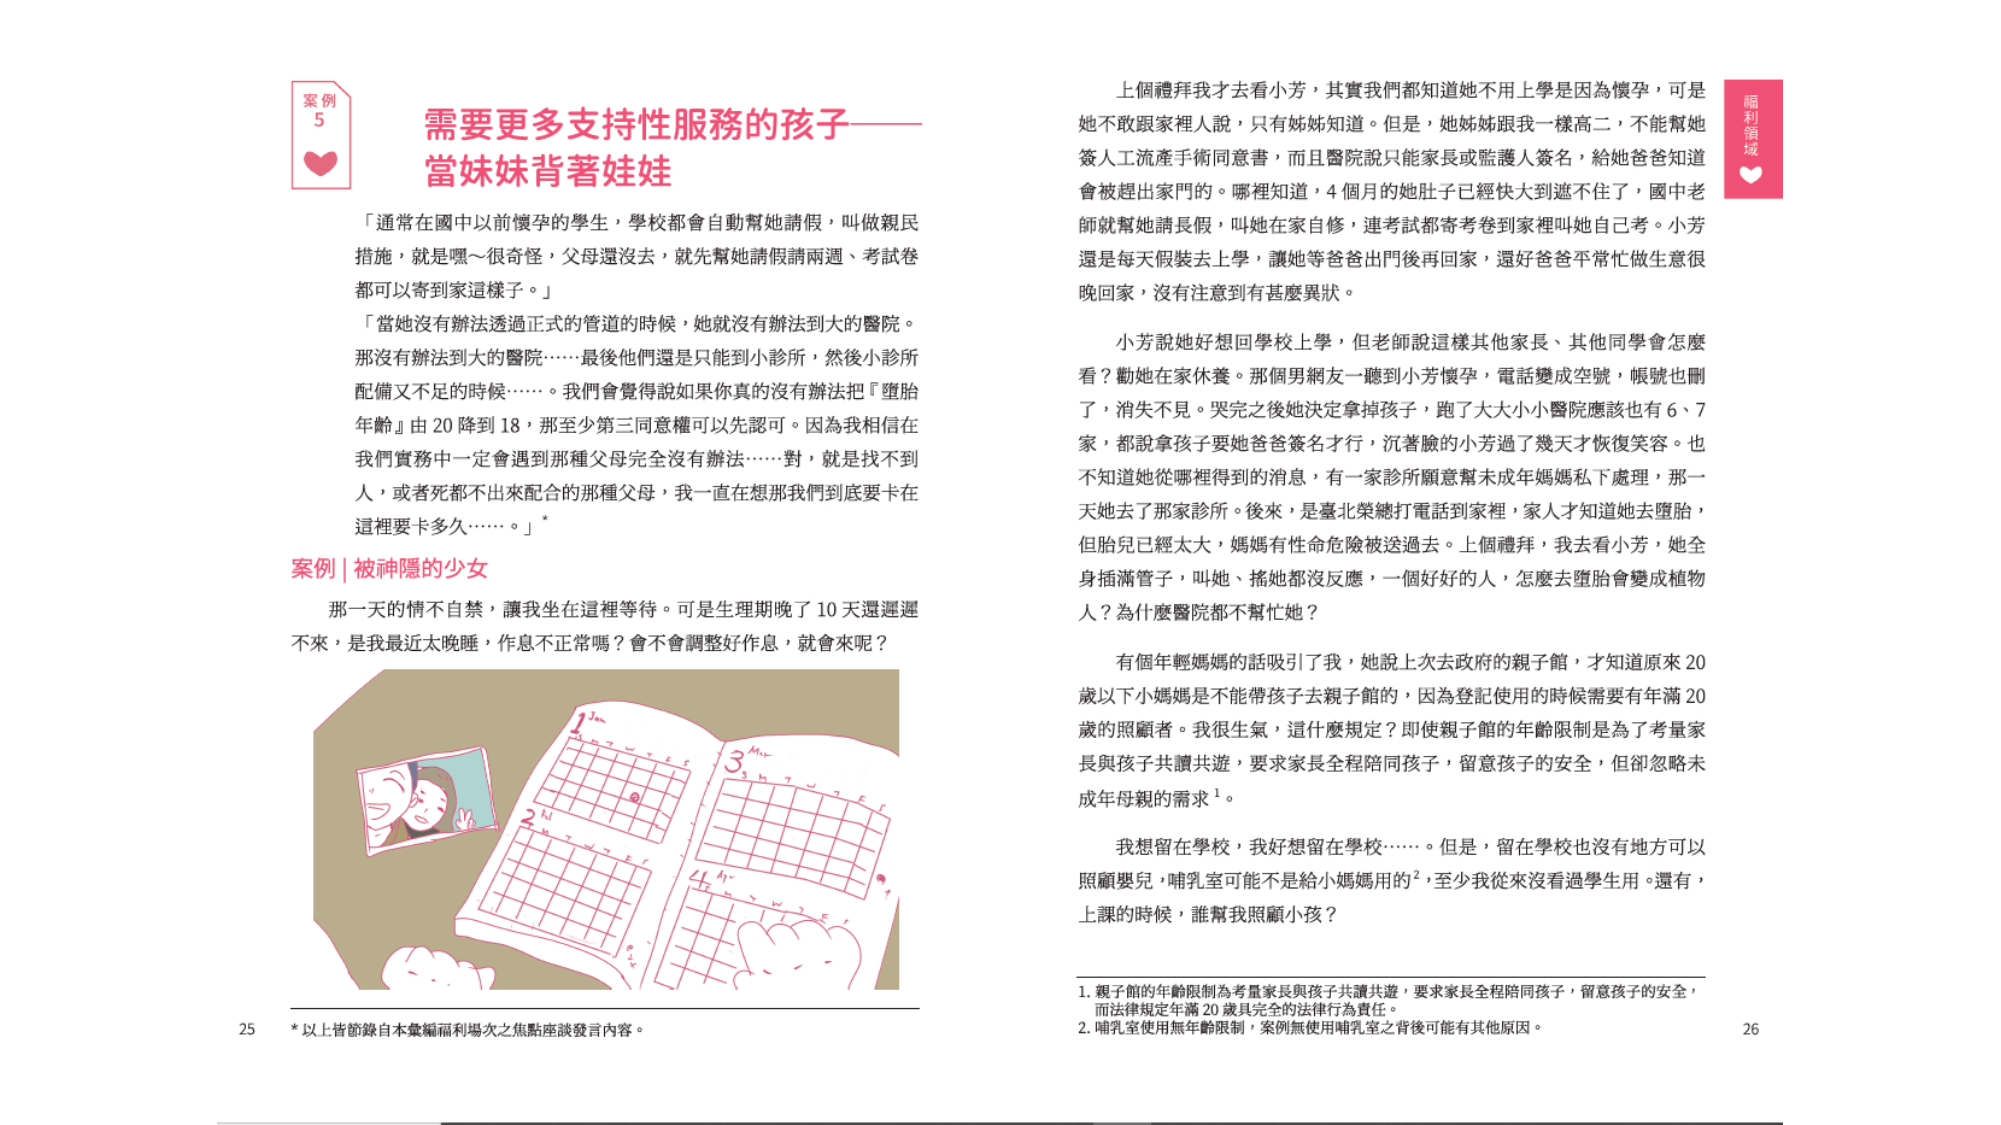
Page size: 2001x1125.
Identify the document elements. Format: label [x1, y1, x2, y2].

picture [217, 0, 1783, 1125]
